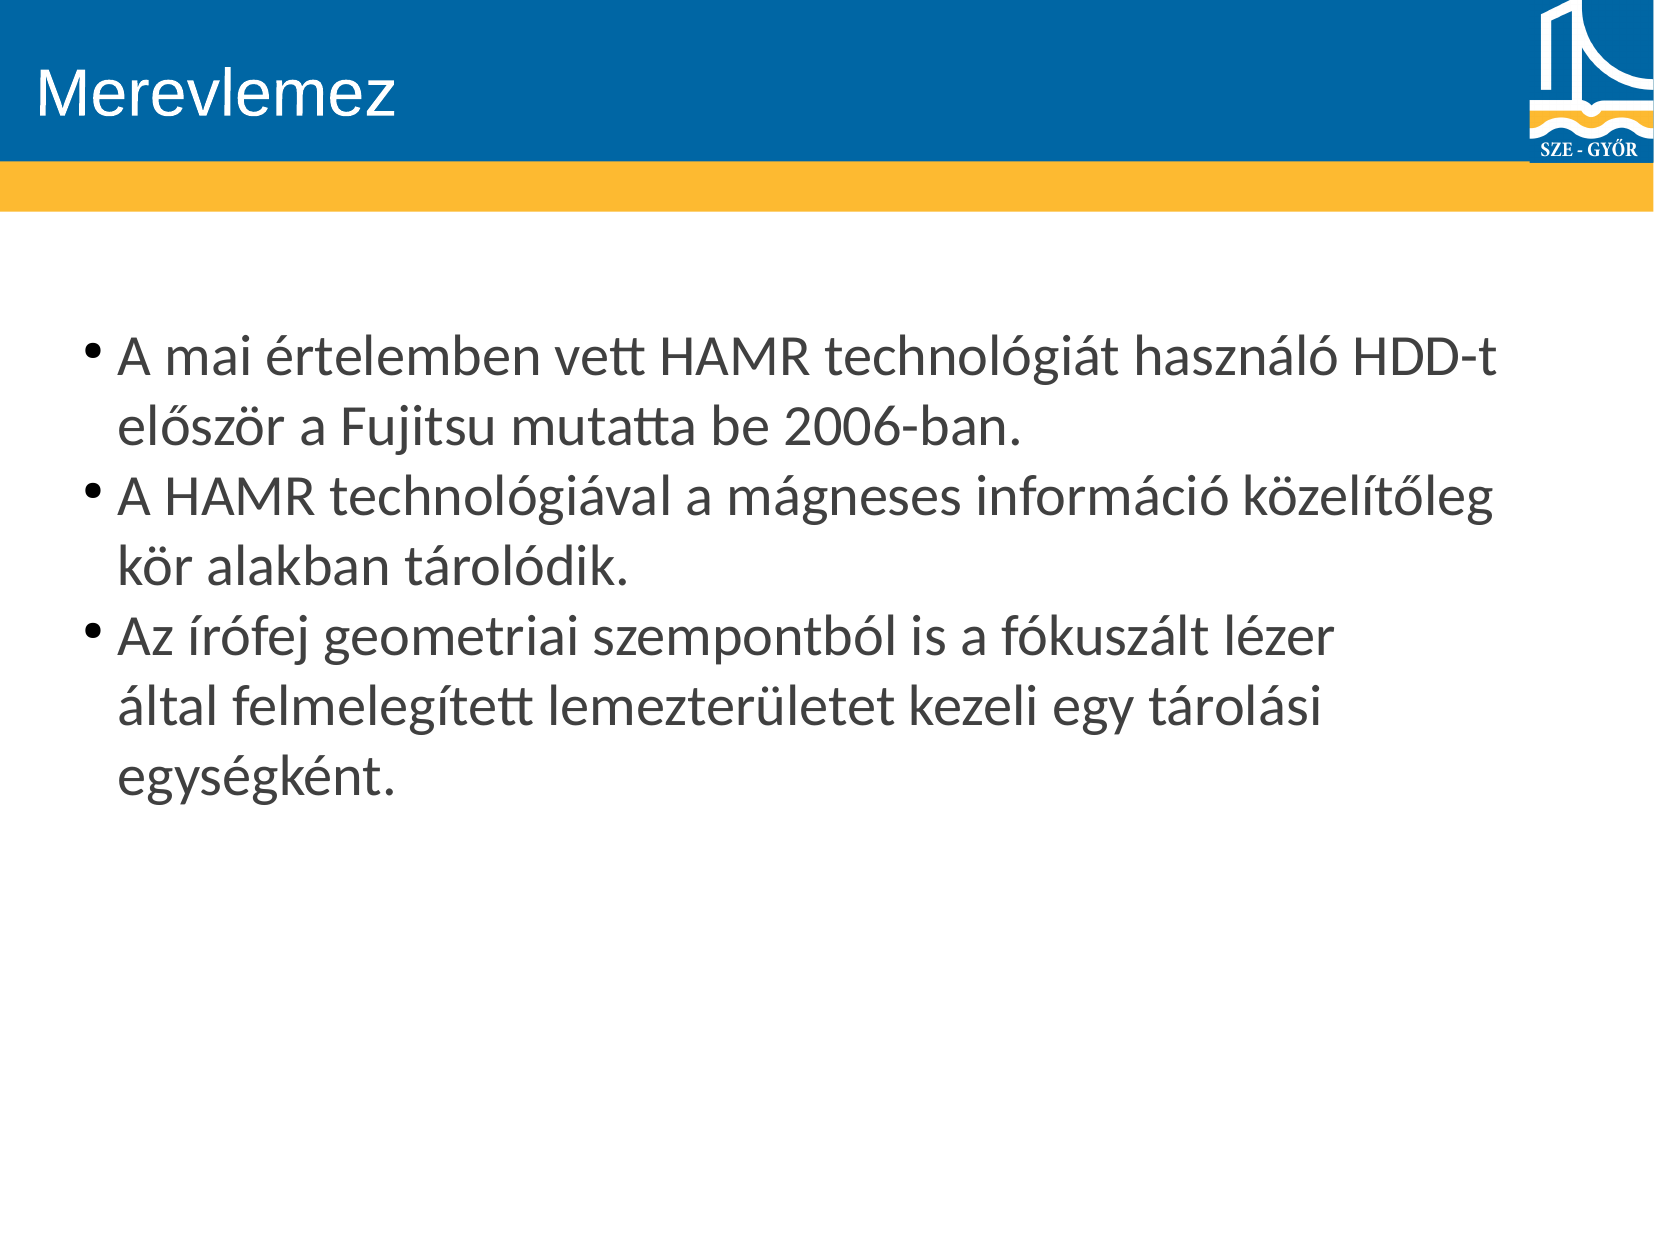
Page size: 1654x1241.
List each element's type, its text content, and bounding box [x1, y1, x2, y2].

picture [1529, 0, 1654, 163]
text_box A mai értelemben vett HAMR technológiát használó HDD-t először a Fujitsu mutatta be 2006-ban. A HAMR technológiával a mágneses információ közelítőleg kör alakban tárolódik. Az írófej geometriai szempontból is a fókuszált lézer által felmelegített lemezterületet kezeli egy tárolási egységként. [82, 247, 1571, 1198]
text_box Merevlemez [34, 48, 1524, 144]
